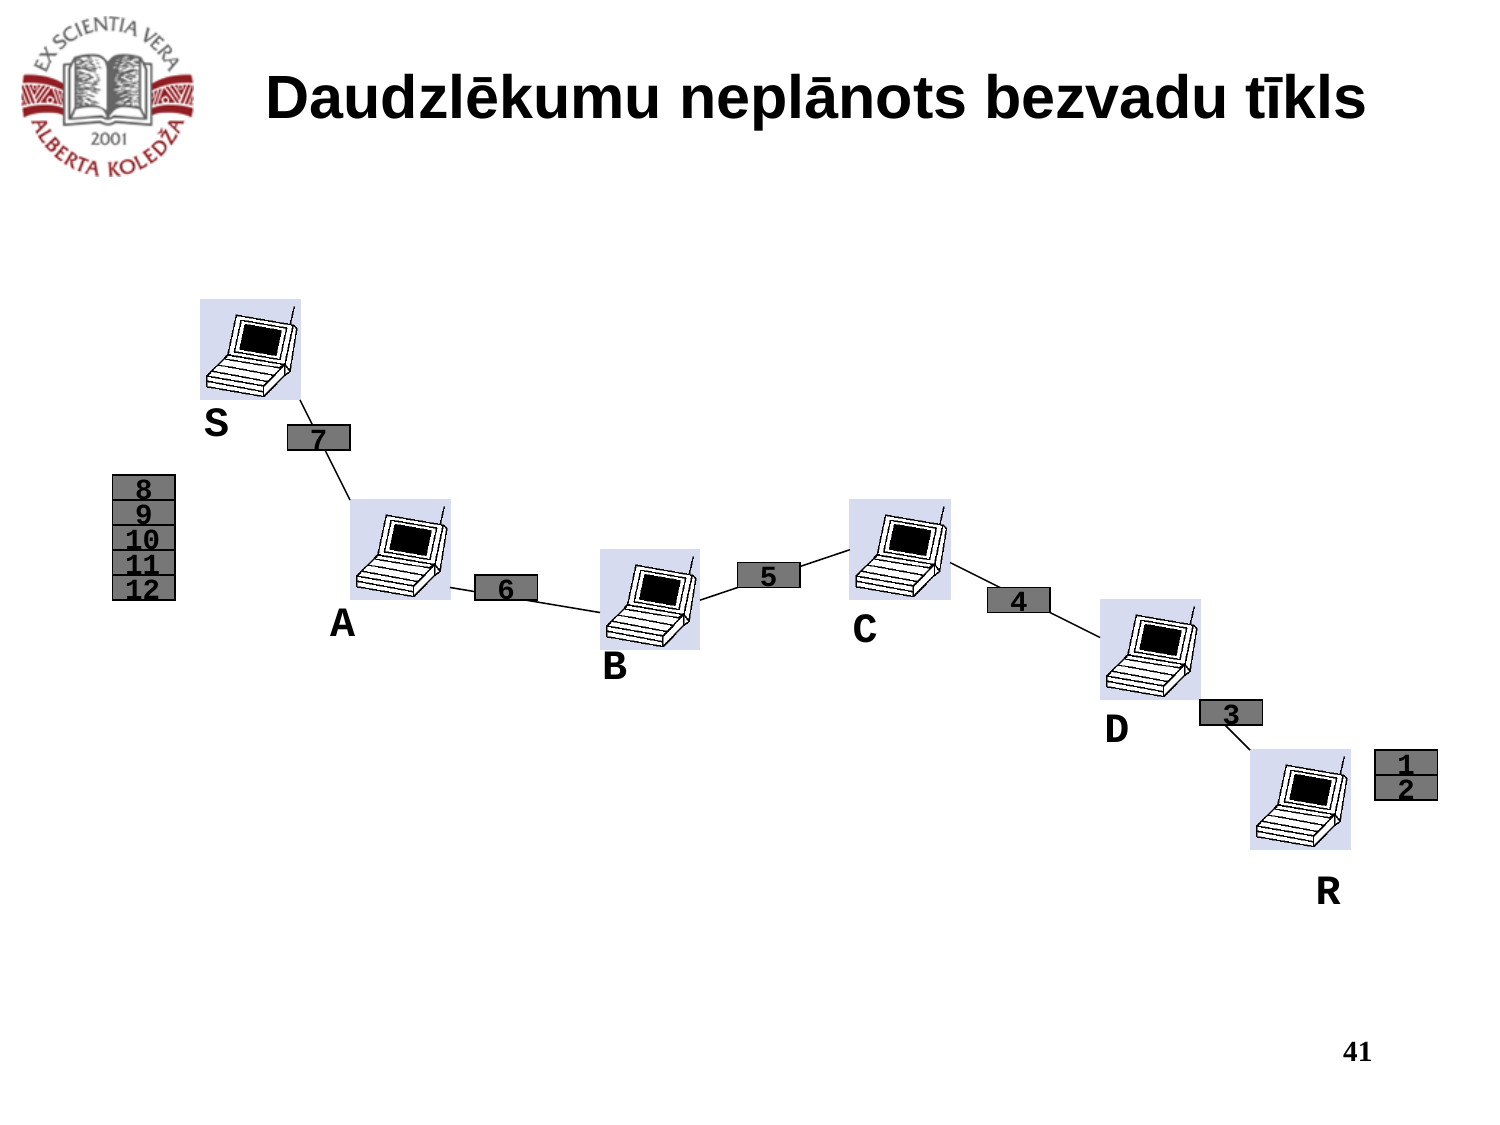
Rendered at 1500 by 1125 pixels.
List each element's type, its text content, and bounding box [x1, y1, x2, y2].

text_box A [315, 587, 370, 653]
text_box 11 [112, 549, 175, 574]
text_box 9 [112, 499, 175, 524]
chart [350, 500, 451, 601]
chart [849, 500, 951, 601]
text_box 1 [1374, 749, 1438, 774]
text_box B [587, 630, 642, 696]
text_box D [1089, 692, 1145, 759]
text_box 10 [148, 533, 154, 546]
text_box 8 [112, 474, 175, 499]
text_box 12 [112, 574, 175, 600]
text_box 2 [1374, 774, 1438, 801]
text_box 6 [474, 574, 538, 600]
text_box 4 [987, 587, 1051, 613]
text_box C [837, 592, 893, 659]
chart [200, 299, 301, 400]
text_box <skaitlis> [1074, 1025, 1388, 1101]
chart [1100, 600, 1201, 700]
text_box S [189, 387, 244, 454]
chart [1250, 750, 1351, 850]
picture [21, 16, 194, 177]
text_box R [1300, 855, 1356, 921]
chart [600, 549, 700, 651]
text_box 10 [112, 524, 175, 549]
text_box 3 [1200, 699, 1263, 726]
text_box 5 [737, 562, 800, 588]
title Daudzlēkumu neplānots bezvadu tīkls [187, 44, 1425, 150]
text_box 7 [287, 424, 350, 450]
